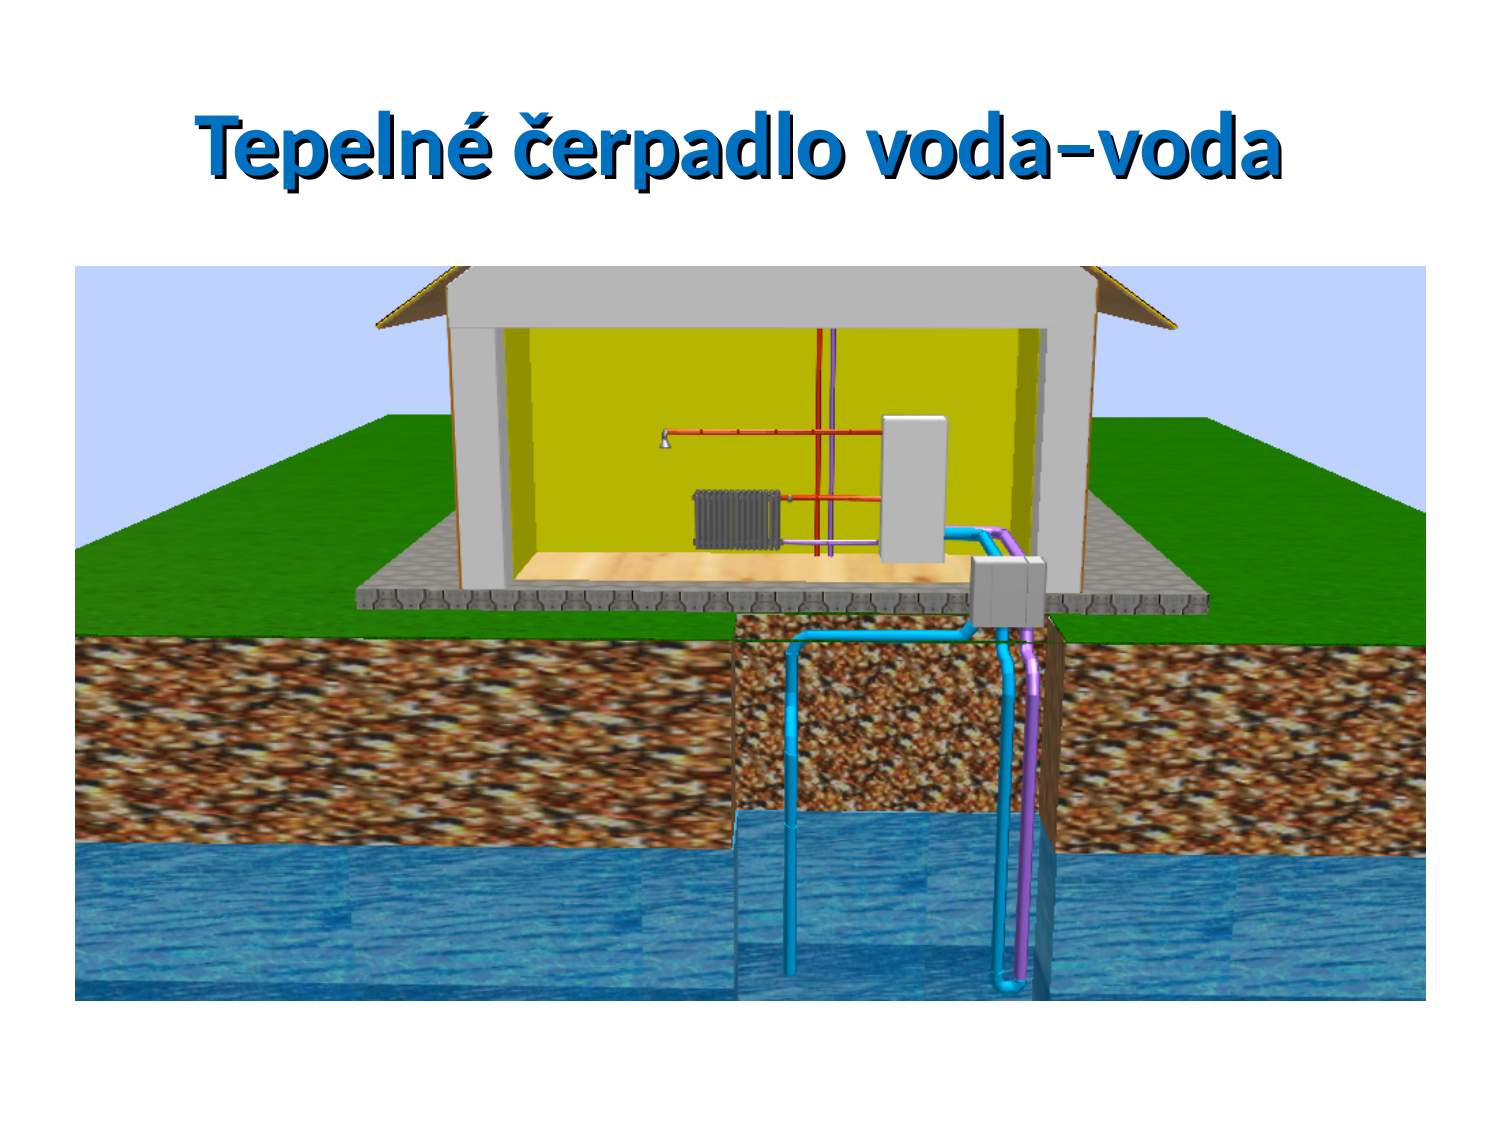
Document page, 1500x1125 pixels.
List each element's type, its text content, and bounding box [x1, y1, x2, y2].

title Tepelné čerpadlo voda–voda [75, 45, 1426, 233]
picture [75, 266, 1426, 1001]
